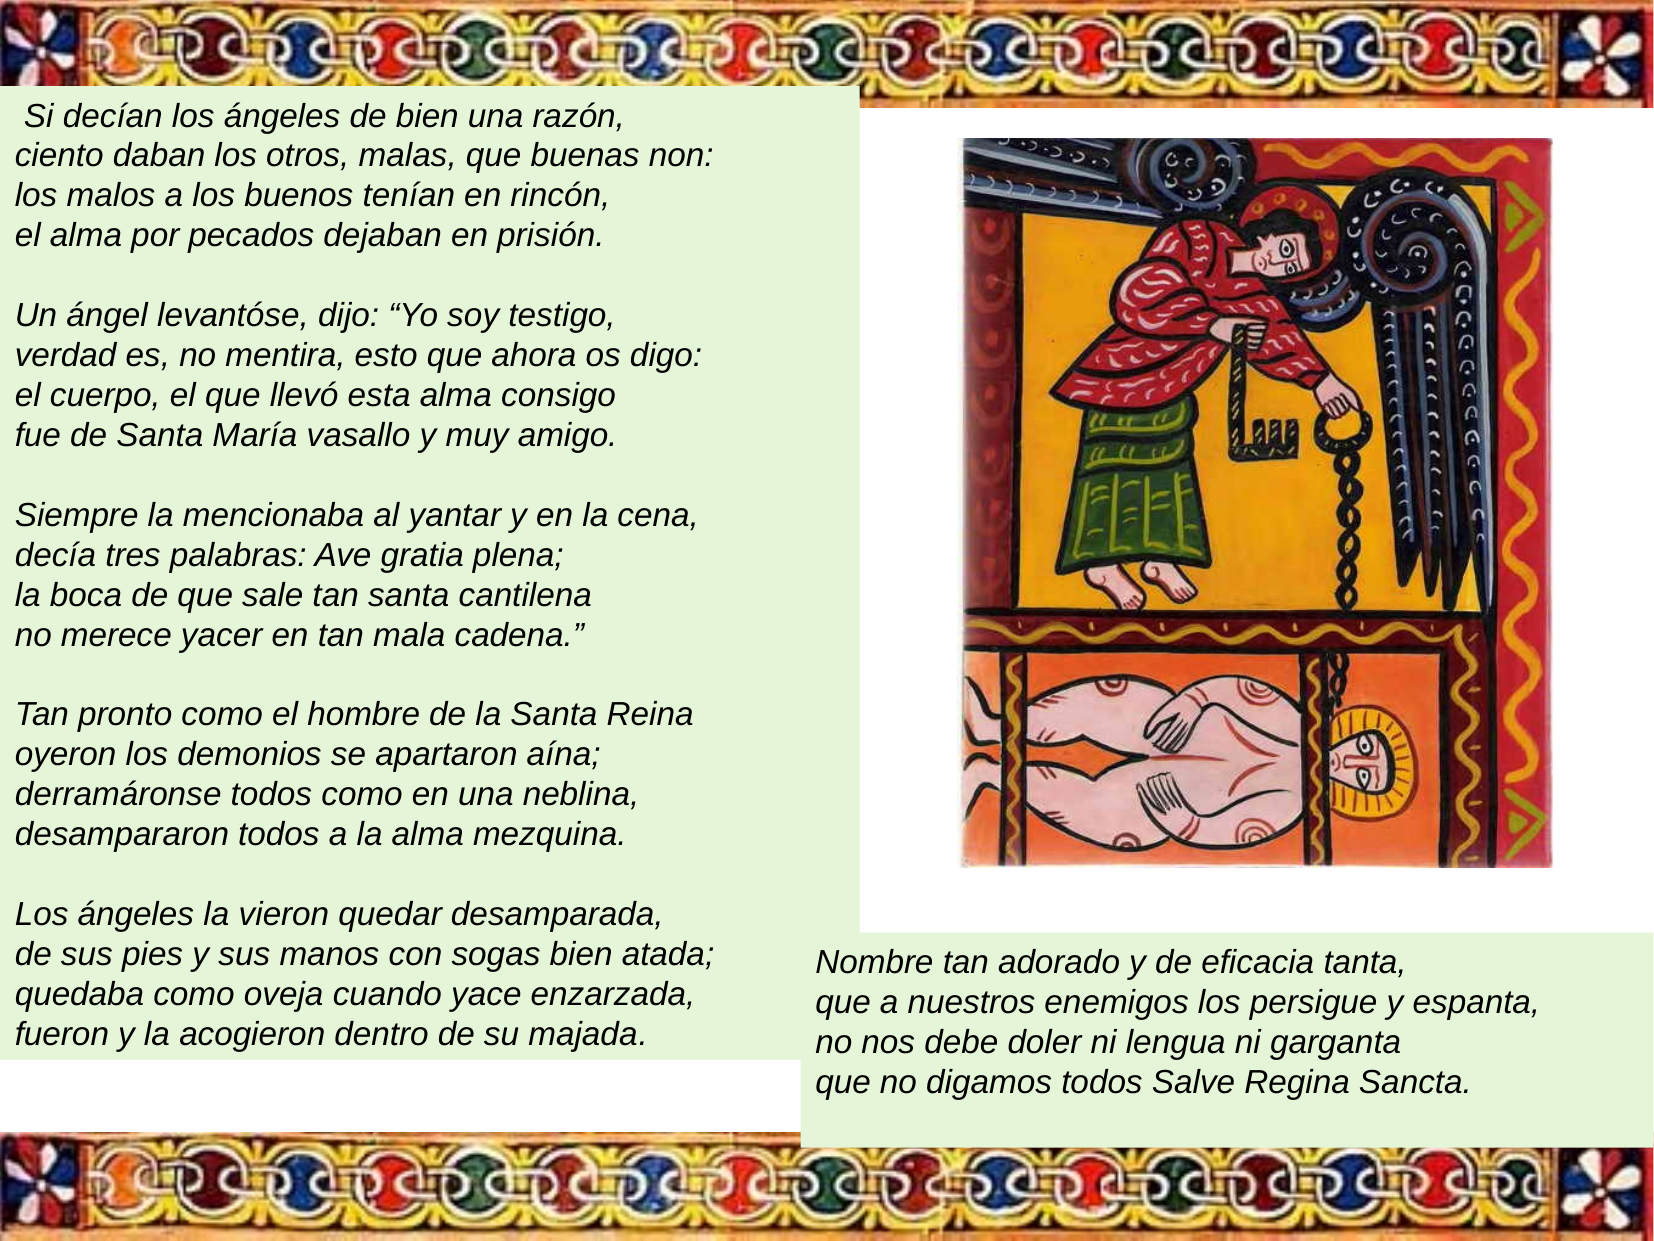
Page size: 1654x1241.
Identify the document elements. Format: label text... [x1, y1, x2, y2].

picture [957, 138, 1553, 868]
text_box Si decían los ángeles de bien una razón, ciento daban los otros, malas, que buenas non: los malos a los buenos tenían en rincón, el alma por pecados dejaban en prisión. Un ángel levantóse, dijo: “Yo soy testigo, verdad es, no mentira, esto que ahora os digo: el cuerpo, el que llevó esta alma consigo fue de Santa María vasallo y muy amigo. Siempre la mencionaba al yantar y en la cena, decía tres palabras: Ave gratia plena; la boca de que sale tan santa cantilena no merece yacer en tan mala cadena.” Tan pronto como el hombre de la Santa Reina oyeron los demonios se apartaron aína; derramáronse todos como en una neblina, desampararon todos a la alma mezquina. Los ángeles la vieron quedar desamparada, de sus pies y sus manos con sogas bien atada; quedaba como oveja cuando yace enzarzada, fueron y la acogieron dentro de su majada. [0, 86, 860, 1060]
picture [0, 0, 1654, 108]
picture [0, 1132, 1654, 1241]
text_box Nombre tan adorado y de eficacia tanta, que a nuestros enemigos los persigue y espanta, no nos debe doler ni lengua ni garganta que no digamos todos Salve Regina Sancta. [800, 932, 1654, 1148]
